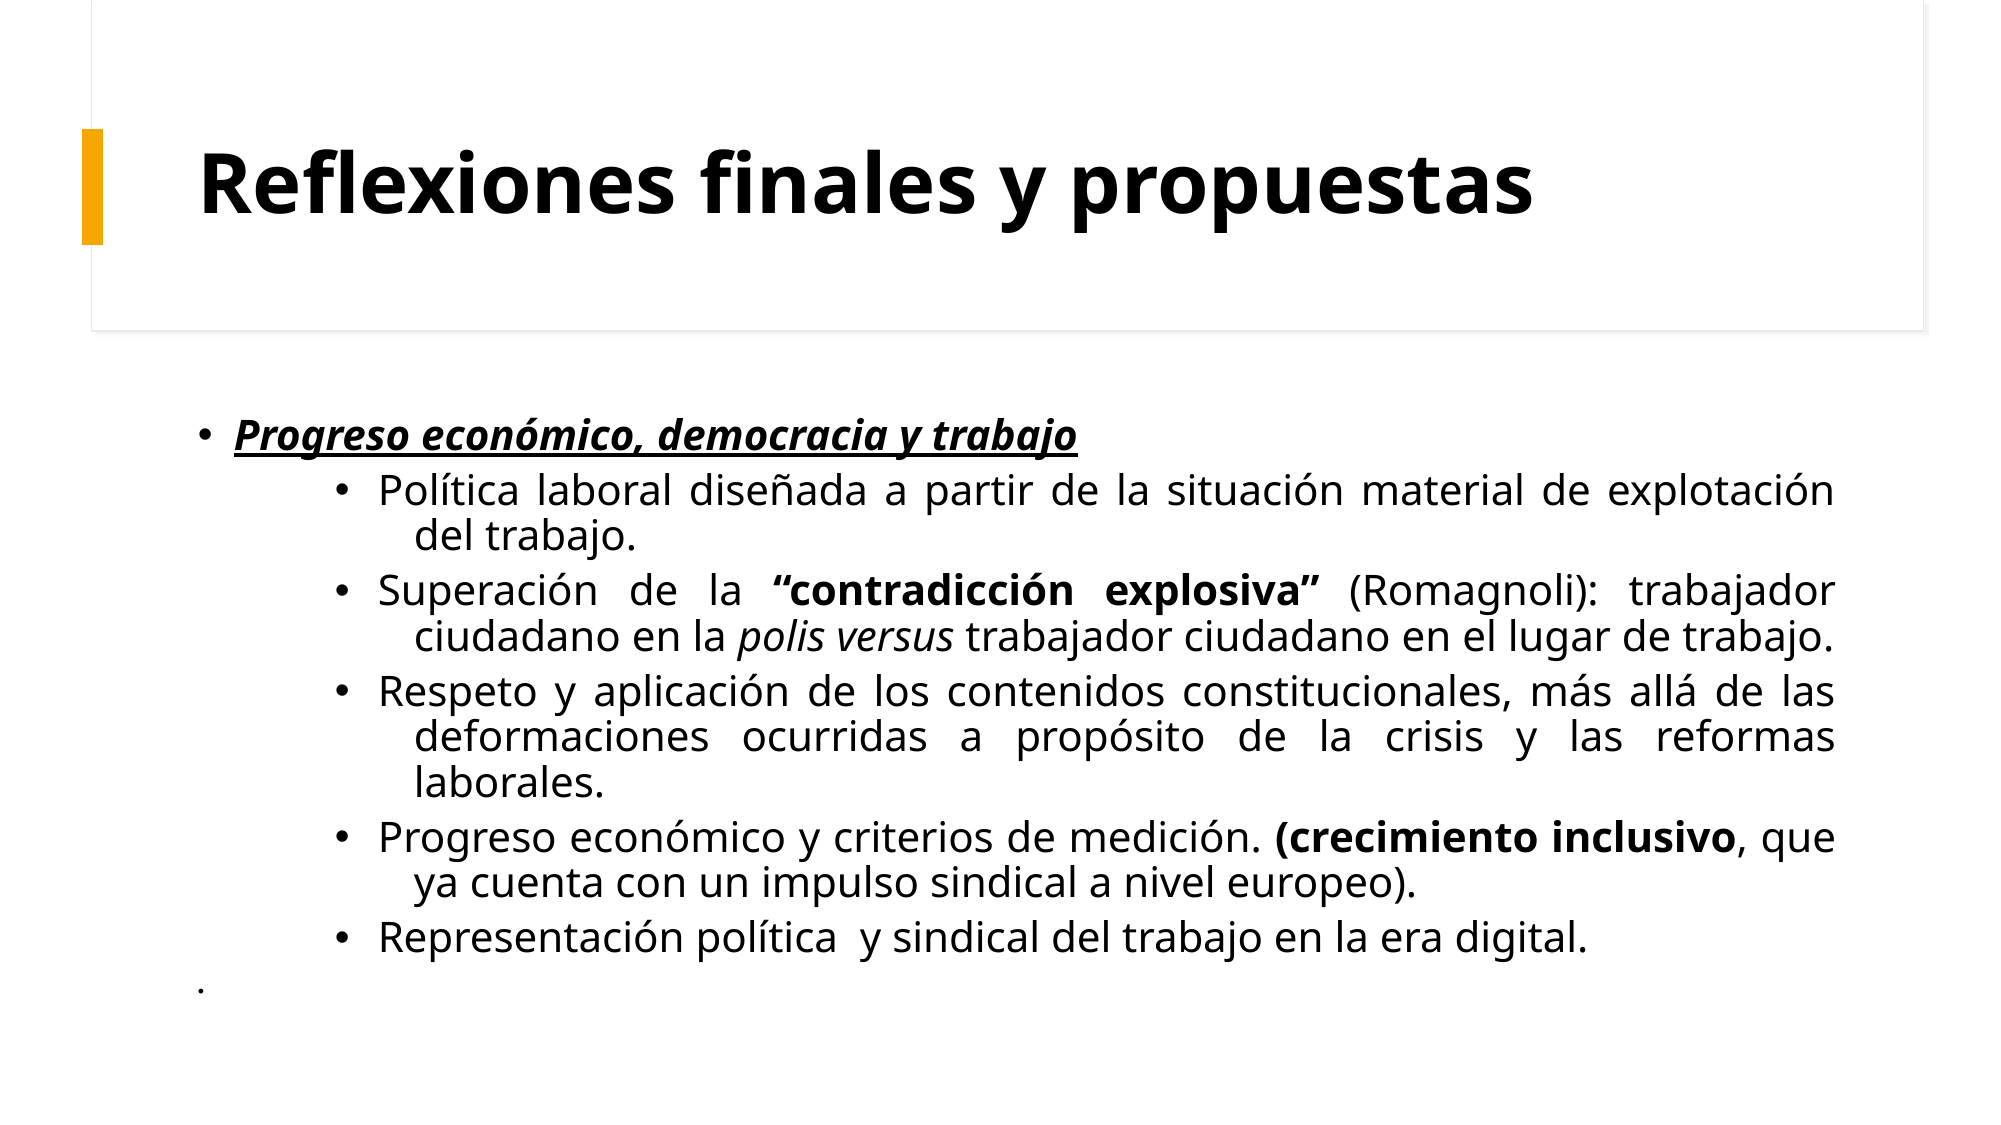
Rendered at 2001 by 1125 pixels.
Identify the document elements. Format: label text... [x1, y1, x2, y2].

list Progreso económico, democracia y trabajo Política laboral diseñada a partir de la situación material de explotación del trabajo. Superación de la “contradicción explosiva” (Romagnoli): trabajador ciudadano en la polis versus trabajador ciudadano en el lugar de trabajo. Respeto y aplicación de los contenidos constitucionales, más allá de las deformaciones ocurridas a propósito de la crisis y las reformas laborales. Progreso económico y criterios de medición. (crecimiento inclusivo, que ya cuenta con un impulso sindical a nivel europeo). Representación política y sindical del trabajo en la era digital. [183, 406, 1852, 1013]
title Reflexiones finales y propuestas [183, 90, 1852, 284]
